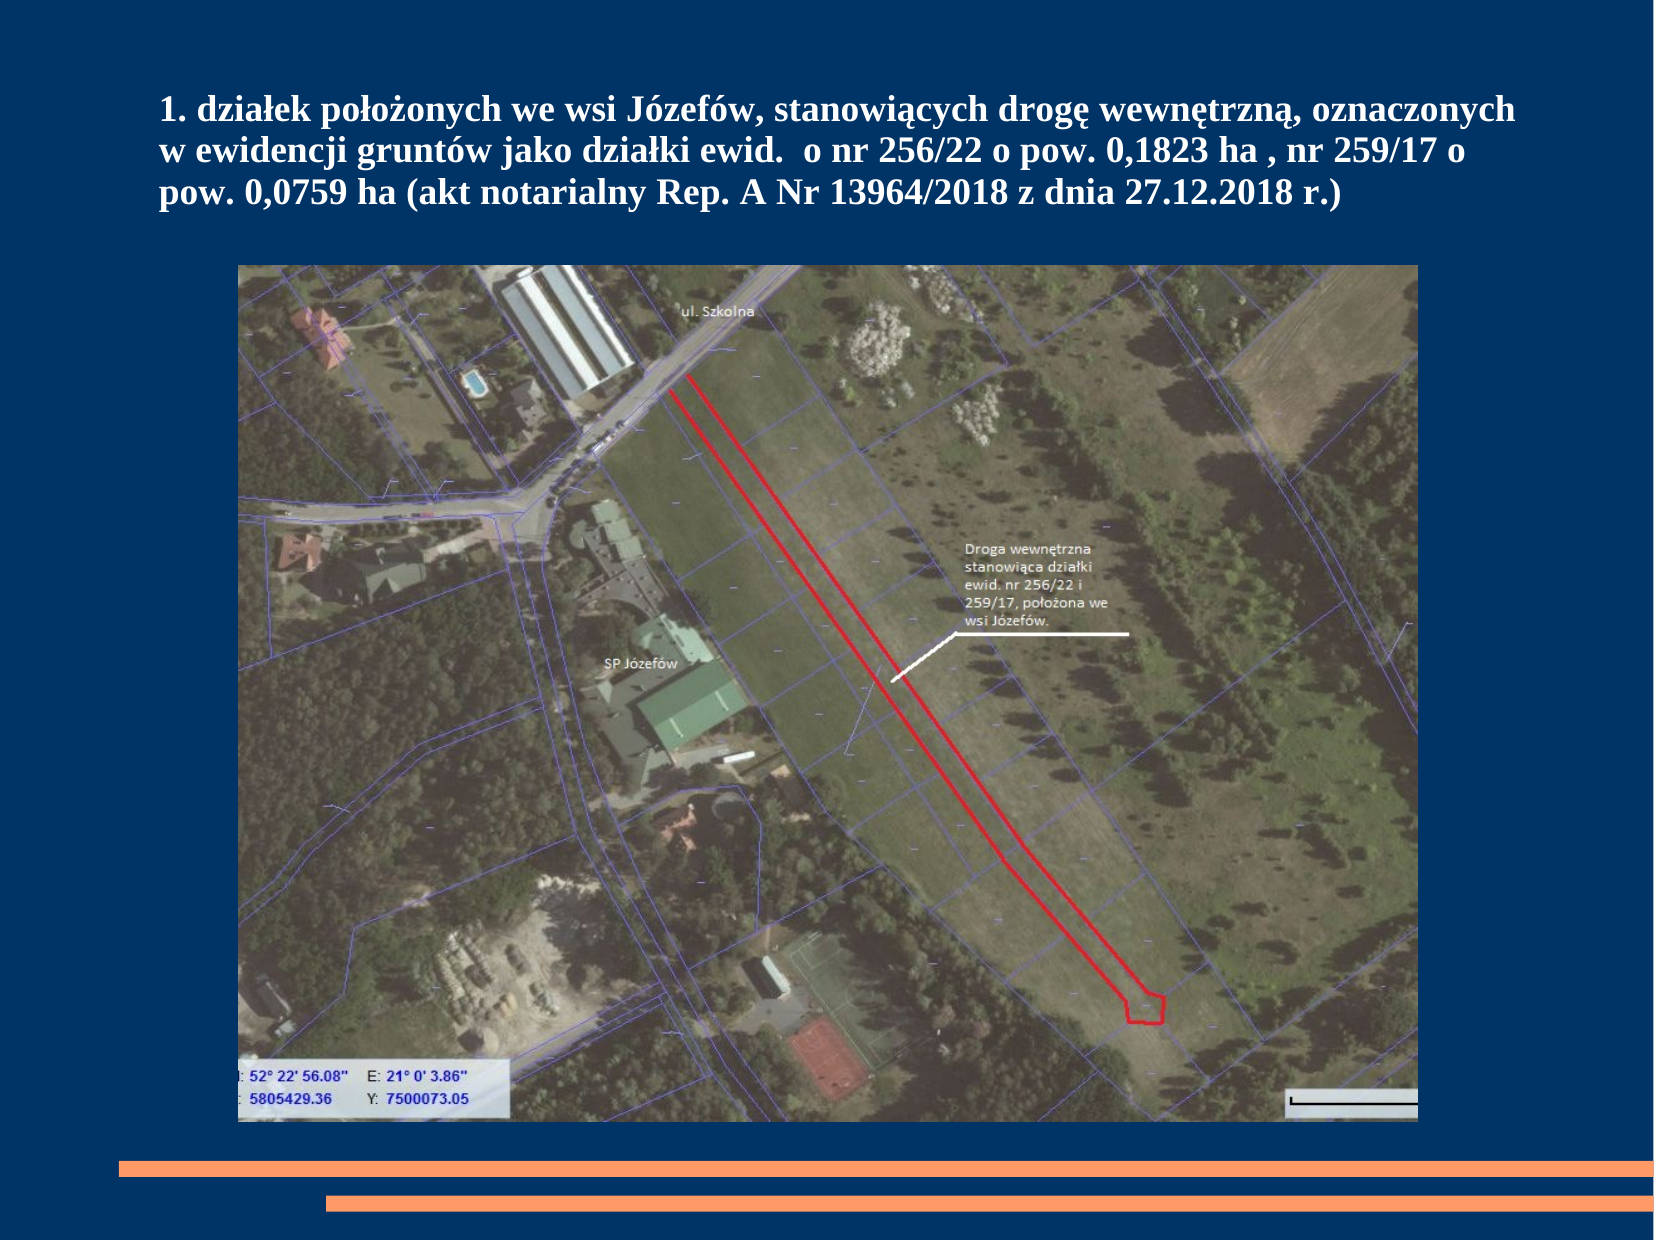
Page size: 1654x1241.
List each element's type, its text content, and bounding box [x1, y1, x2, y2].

picture [238, 265, 1418, 1123]
title 1. działek położonych we wsi Józefów, stanowiących drogę wewnętrzną, oznaczonych w ewidencji gruntów jako działki ewid. o nr 256/22 o pow. 0,1823 ha , nr 259/17 o pow. 0,0759 ha (akt notarialny Rep. A Nr 13964/2018 z dnia 27.12.2018 r.) [121, 46, 1534, 254]
